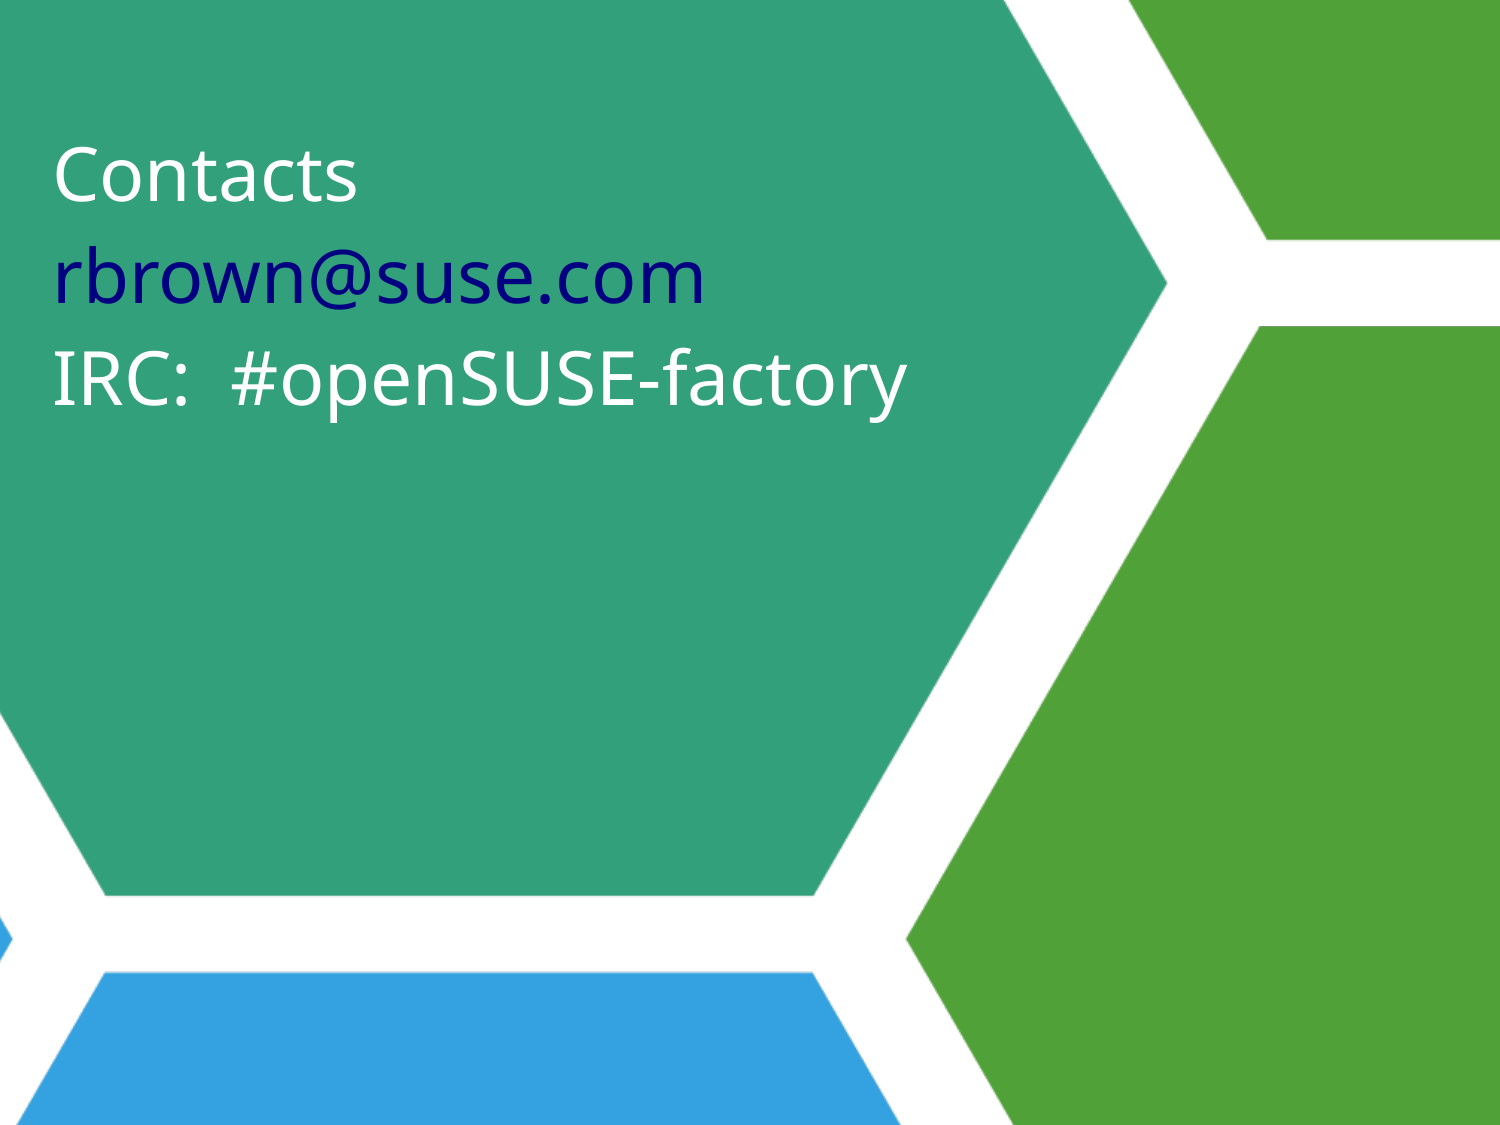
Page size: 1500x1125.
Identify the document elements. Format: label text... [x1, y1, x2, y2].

picture [0, 0, 1500, 1125]
title Contacts rbrown@suse.com IRC: #openSUSE-factory [52, 132, 1099, 416]
